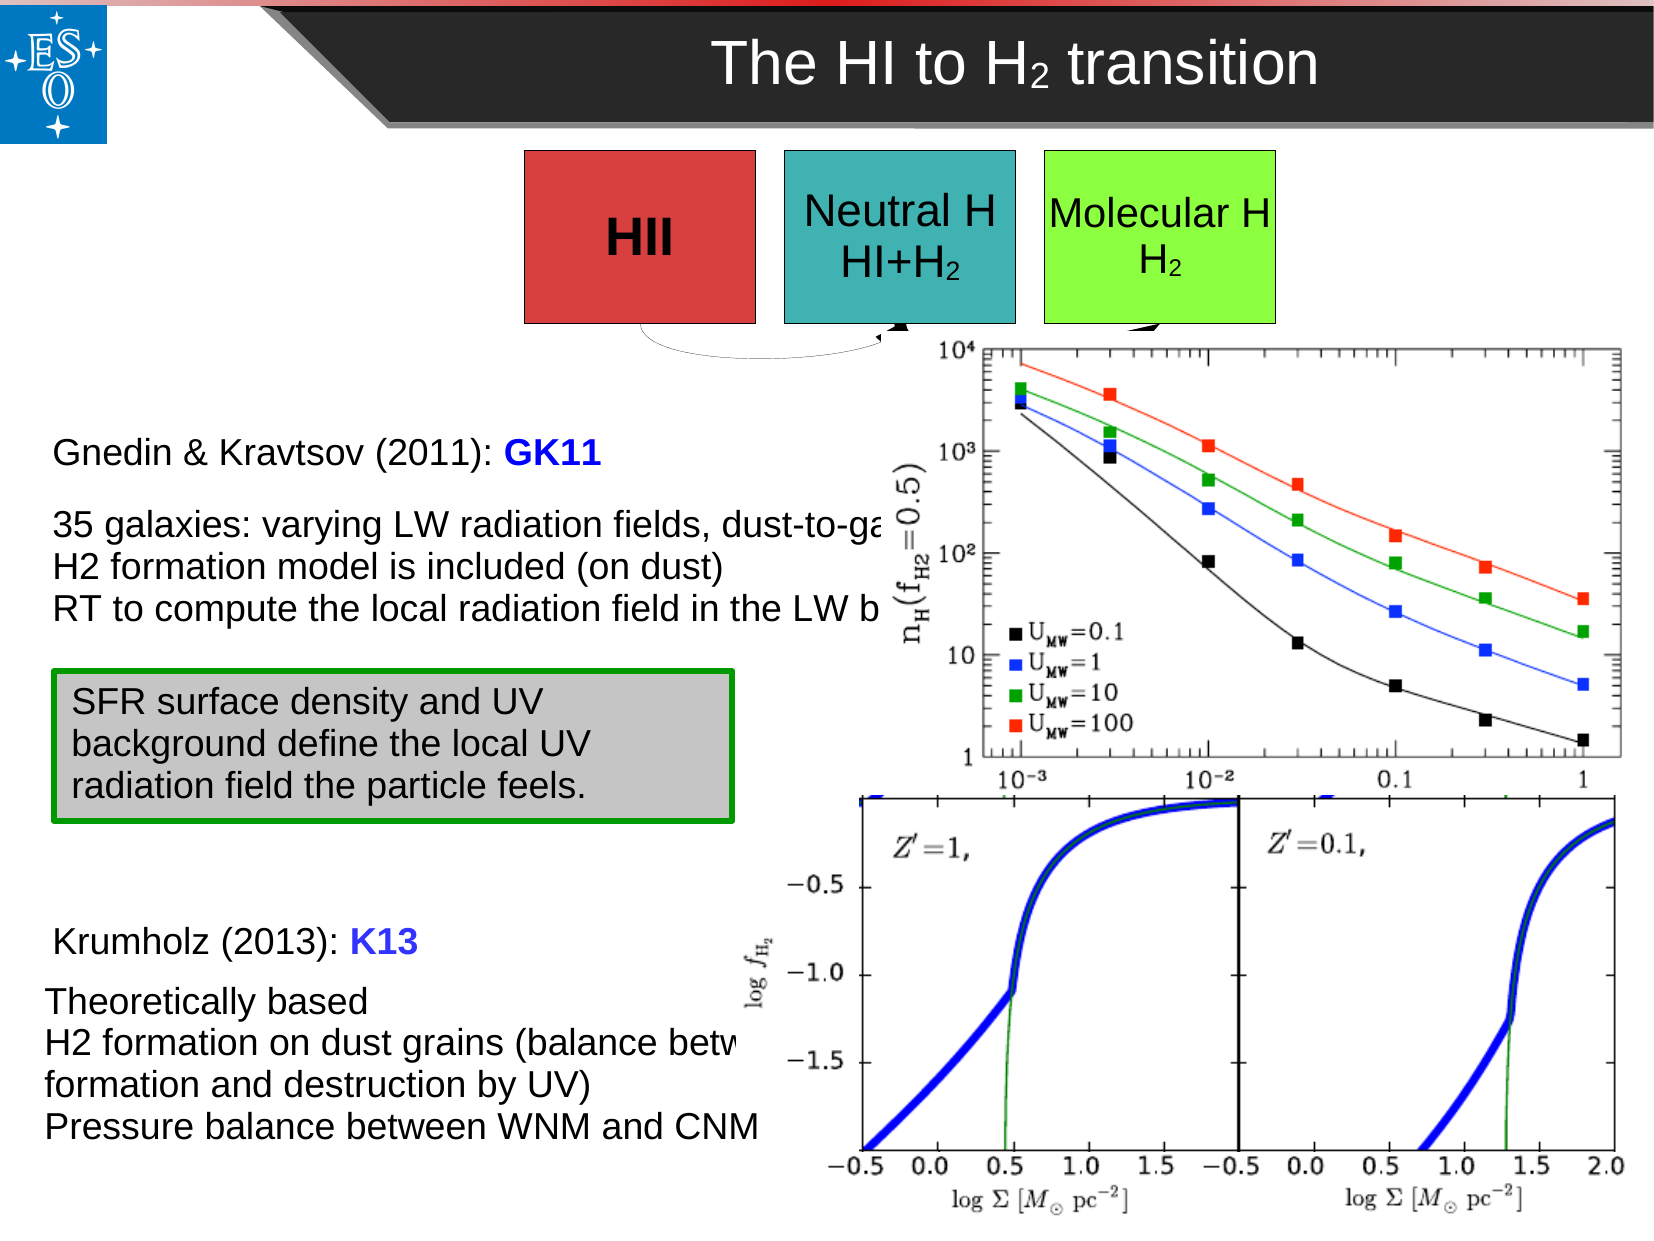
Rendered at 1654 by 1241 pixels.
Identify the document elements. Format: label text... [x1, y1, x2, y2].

picture [736, 856, 848, 1093]
title The HI to H2 transition [397, 17, 1635, 108]
text_box Neutral H HI+H2 [784, 150, 1016, 324]
text_box Gnedin & Kravtsov (2011): GK11 [37, 424, 676, 485]
text_box Krumholz (2013): K13 [37, 913, 713, 974]
picture [0, 5, 107, 145]
text_box HII [524, 150, 756, 324]
text_box Theoretically based H2 formation on dust grains (balance between formation and destruction by UV) Pressure balance between WNM and CNM [29, 973, 826, 1159]
text_box 35 galaxies: varying LW radiation fields, dust-to-gas ratio H2 formation model is included (on dust) RT to compute the local radiation field in the LW bands. [37, 496, 881, 683]
text_box SFR surface density and UV background define the local UV radiation field the particle feels. [53, 671, 733, 821]
picture [824, 331, 1634, 1220]
text_box Molecular H H2 [1044, 150, 1276, 324]
